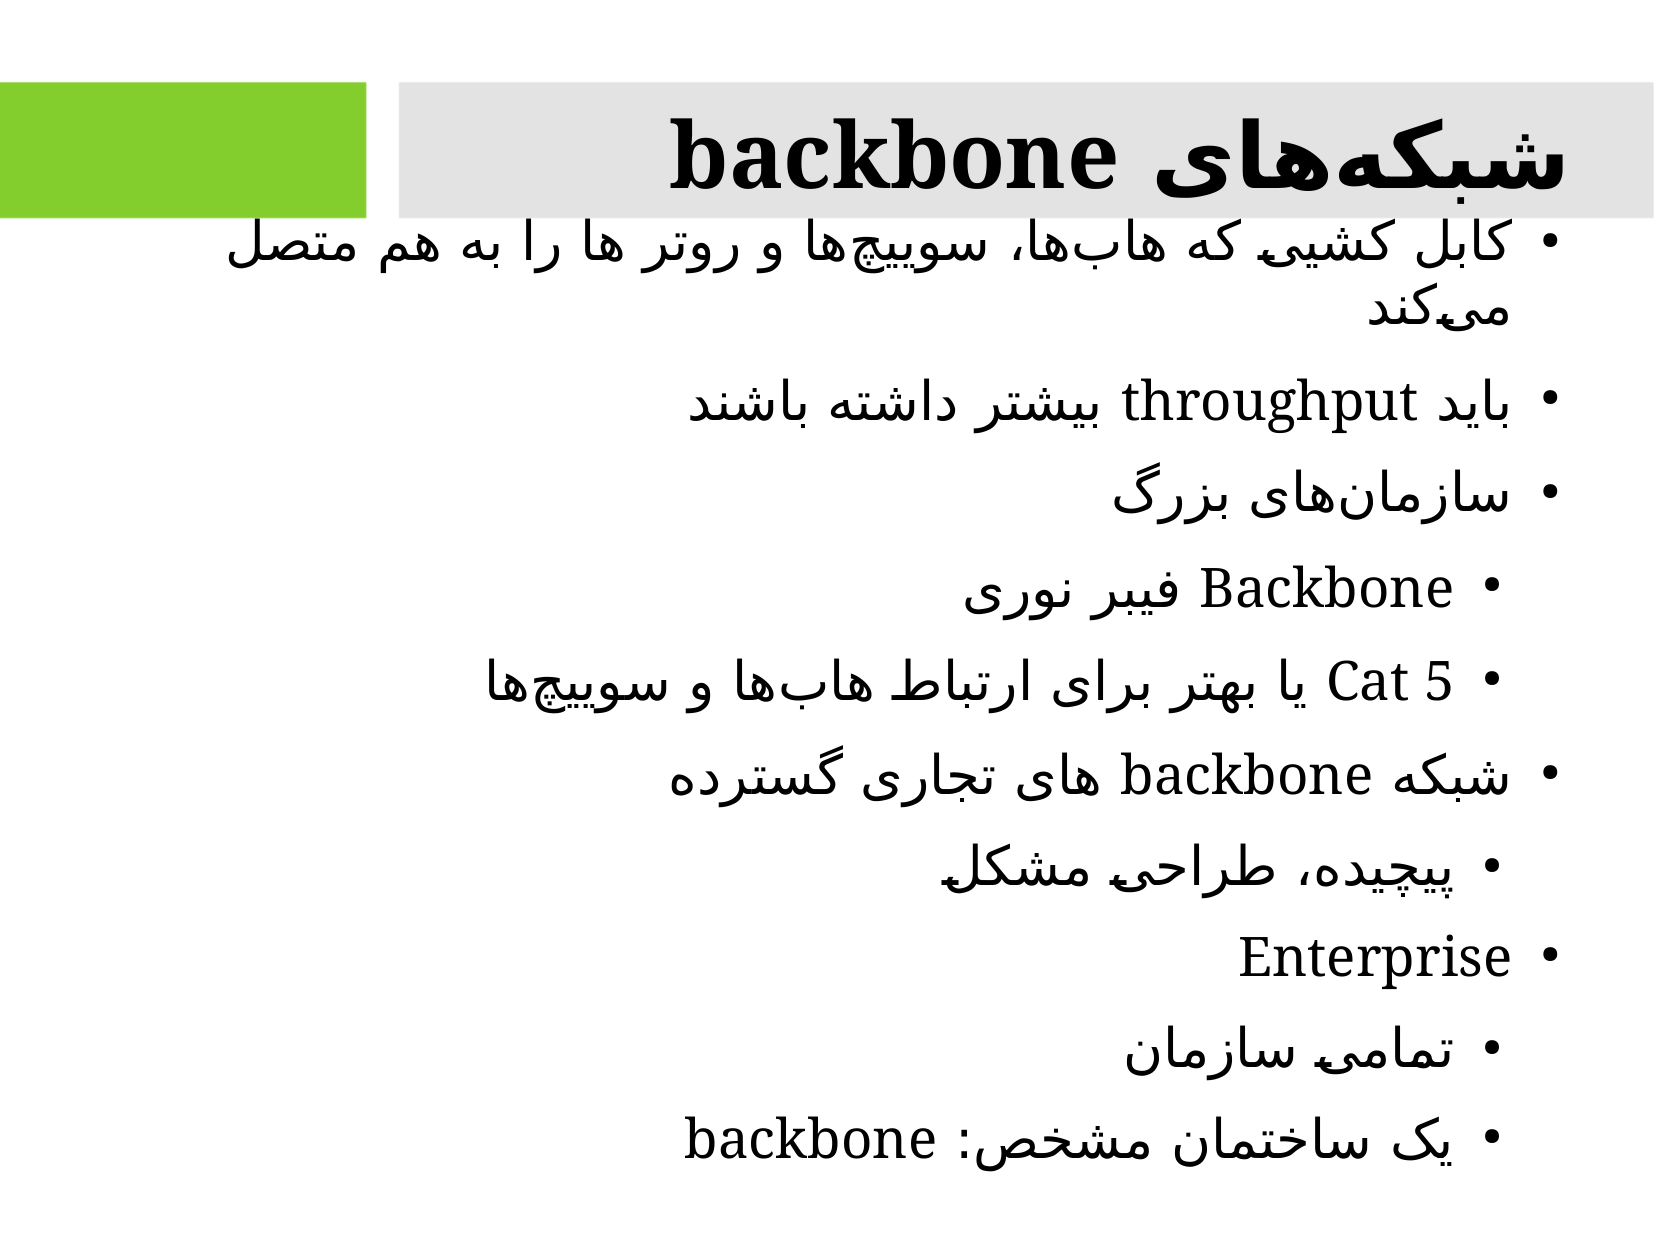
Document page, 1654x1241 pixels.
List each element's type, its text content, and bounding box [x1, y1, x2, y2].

list کابل کشیی که هاب‌ها، سوییچ‌ها و روتر ها را به هم متصل می‌کند باید throughput بیشتر داشته باشند سازمان‌های بزرگ Backbone فیبر نوری Cat 5 یا بهتر برای ارتباط هاب‌ها و سوییچ‌ها شبکه backbone های تجاری گسترده پیچیده، طراحی مشکل Enterprise تمامی سازمان یک ساختمان مشخص: backbone [82, 210, 1571, 1182]
title شبکه‌های backbone [82, 49, 1571, 210]
picture [0, 0, 1654, 1241]
